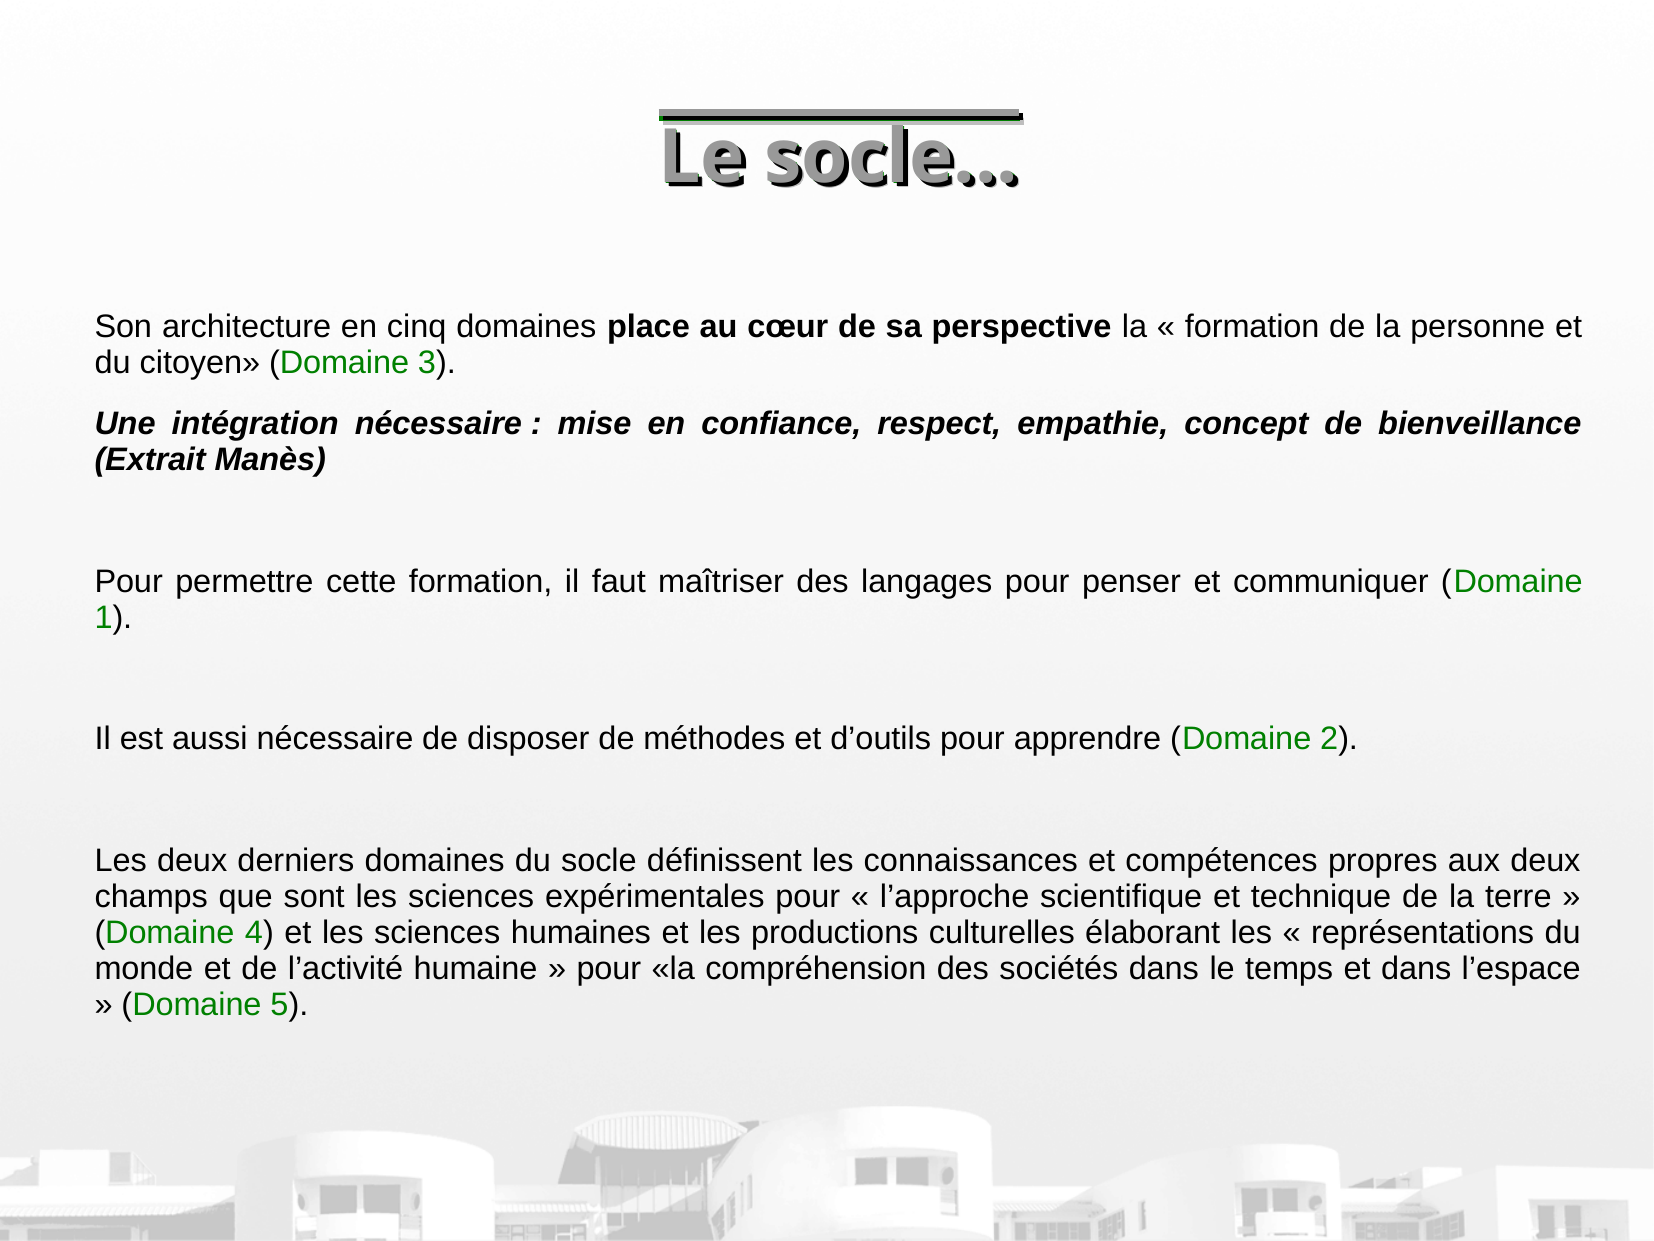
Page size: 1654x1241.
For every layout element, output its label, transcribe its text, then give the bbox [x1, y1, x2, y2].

picture [0, 0, 1654, 1241]
list Son architecture en cinq domaines place au cœur de sa perspective la « formation de la personne et du citoyen» (Domaine 3). Une intégration nécessaire : mise en confiance, respect, empathie, concept de bienveillance (Extrait Manès) Pour permettre cette formation, il faut maîtriser des langages pour penser et communiquer (Domaine 1). Il est aussi nécessaire de disposer de méthodes et d’outils pour apprendre (Domaine 2). Les deux derniers domaines du socle définissent les connaissances et compétences propres aux deux champs que sont les sciences expérimentales pour « l’approche scientifique et technique de la terre » (Domaine 4) et les sciences humaines et les productions culturelles élaborant les « représentations du monde et de l’activité humaine » pour «la compréhension des sociétés dans le temps et dans l’espace » (Domaine 5). [94, 308, 1583, 1028]
title Le socle... [94, 47, 1583, 260]
